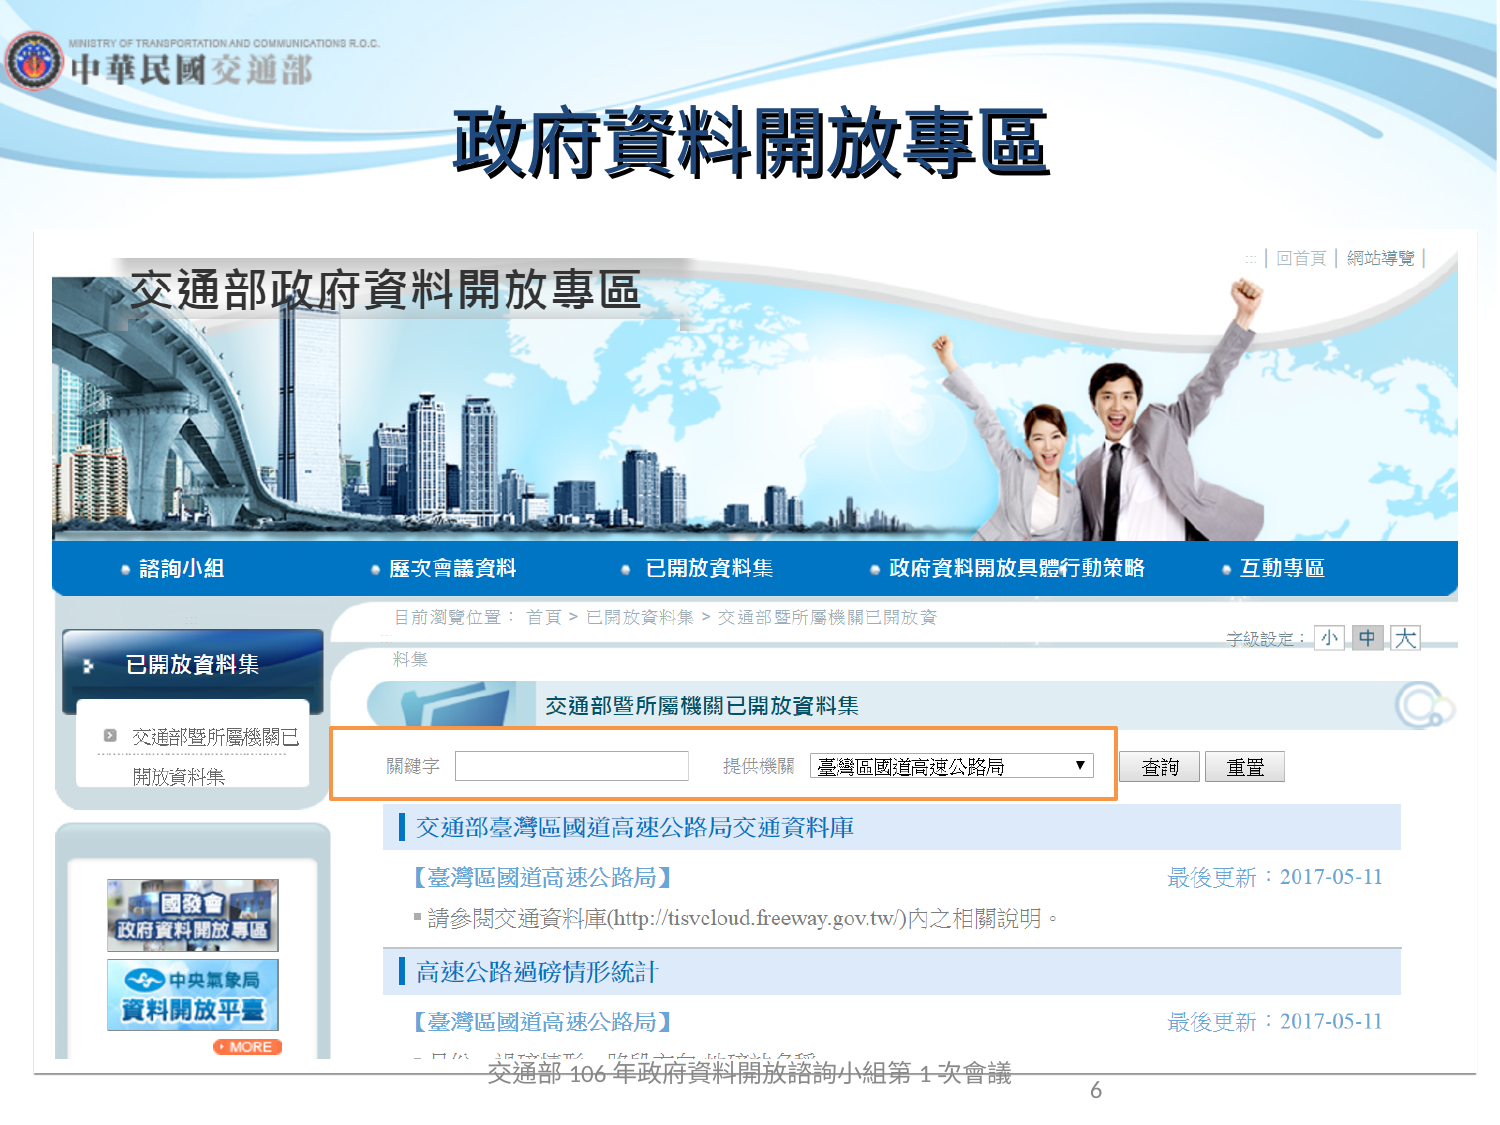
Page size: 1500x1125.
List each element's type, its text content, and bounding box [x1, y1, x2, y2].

text_box 6 [1074, 1077, 1426, 1119]
text_box [331, 728, 1116, 799]
text_box 交通部106年政府資料開放諮詢小組第1次會議 [442, 1042, 1058, 1103]
title 政府資料開放專區 [75, 45, 1426, 229]
picture [48, 243, 1463, 1059]
